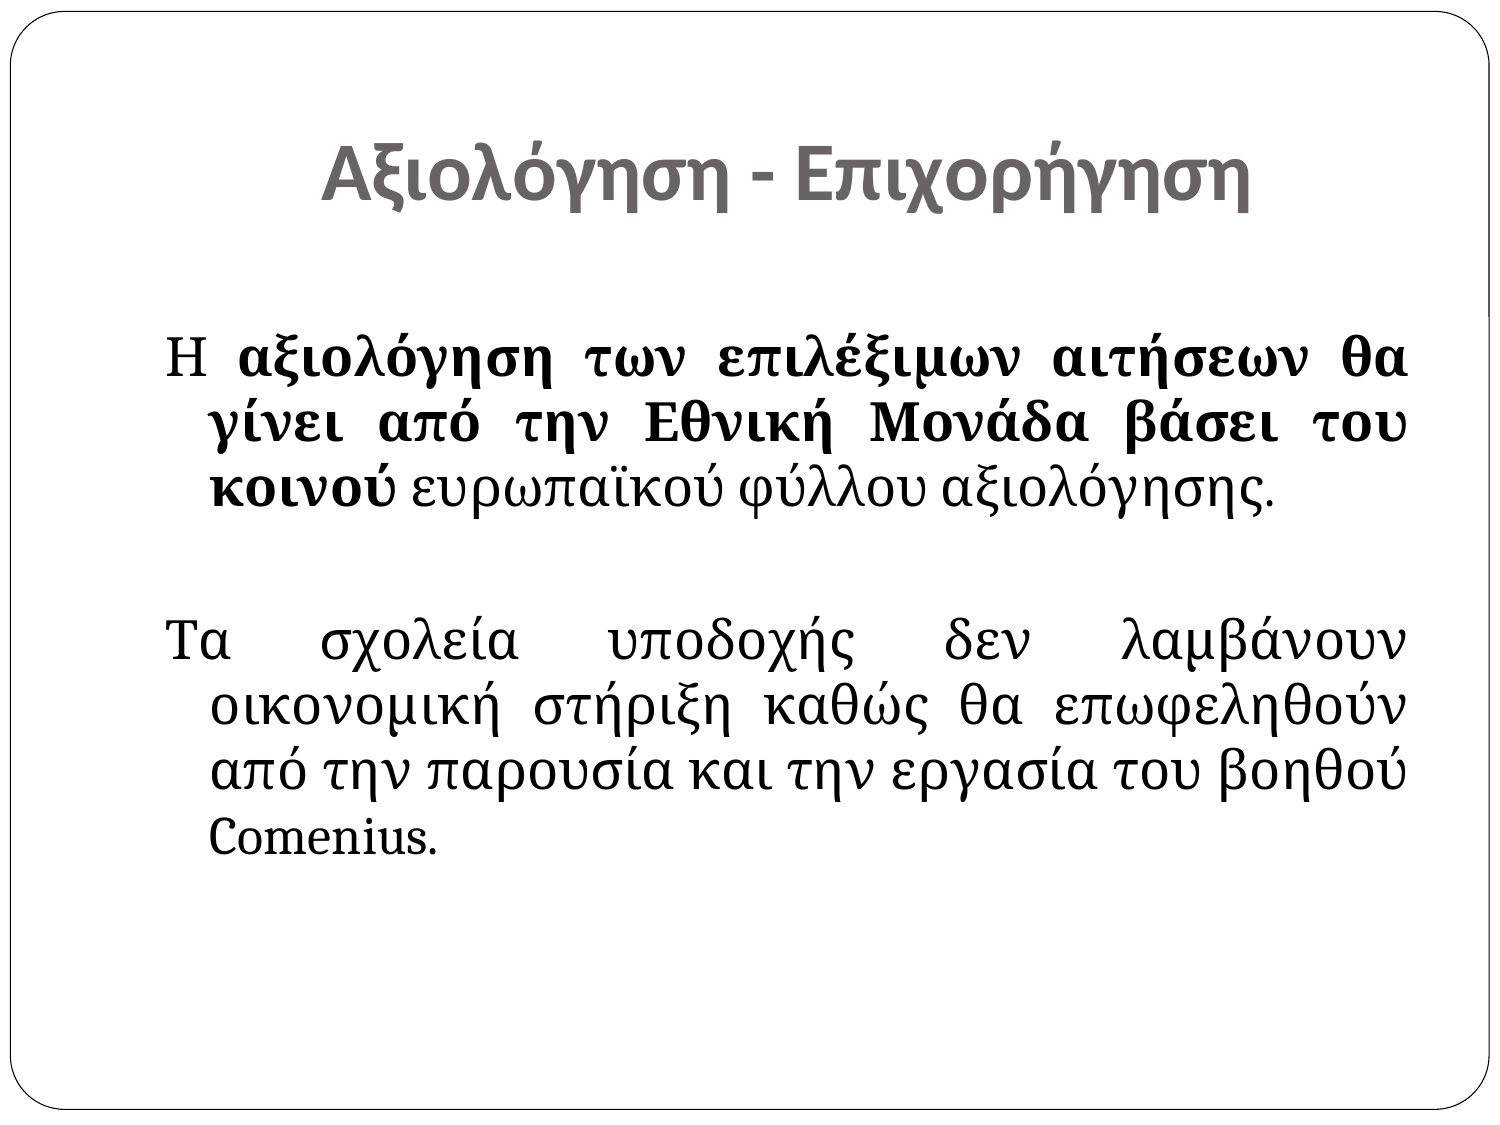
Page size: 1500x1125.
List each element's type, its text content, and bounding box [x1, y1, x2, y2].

list Η αξιολόγηση των επιλέξιμων αιτήσεων θα γίνει από την Εθνική Μονάδα βάσει του κοινού ευρωπαϊκού φύλλου αξιολόγησης. Τα σχολεία υποδοχής δεν λαμβάνουν οικονομική στήριξη καθώς θα επωφεληθούν από την παρουσία και την εργασία του βοηθού Comenius. [150, 237, 1426, 988]
title Αξιολόγηση - Επιχορήγηση [150, 44, 1426, 233]
